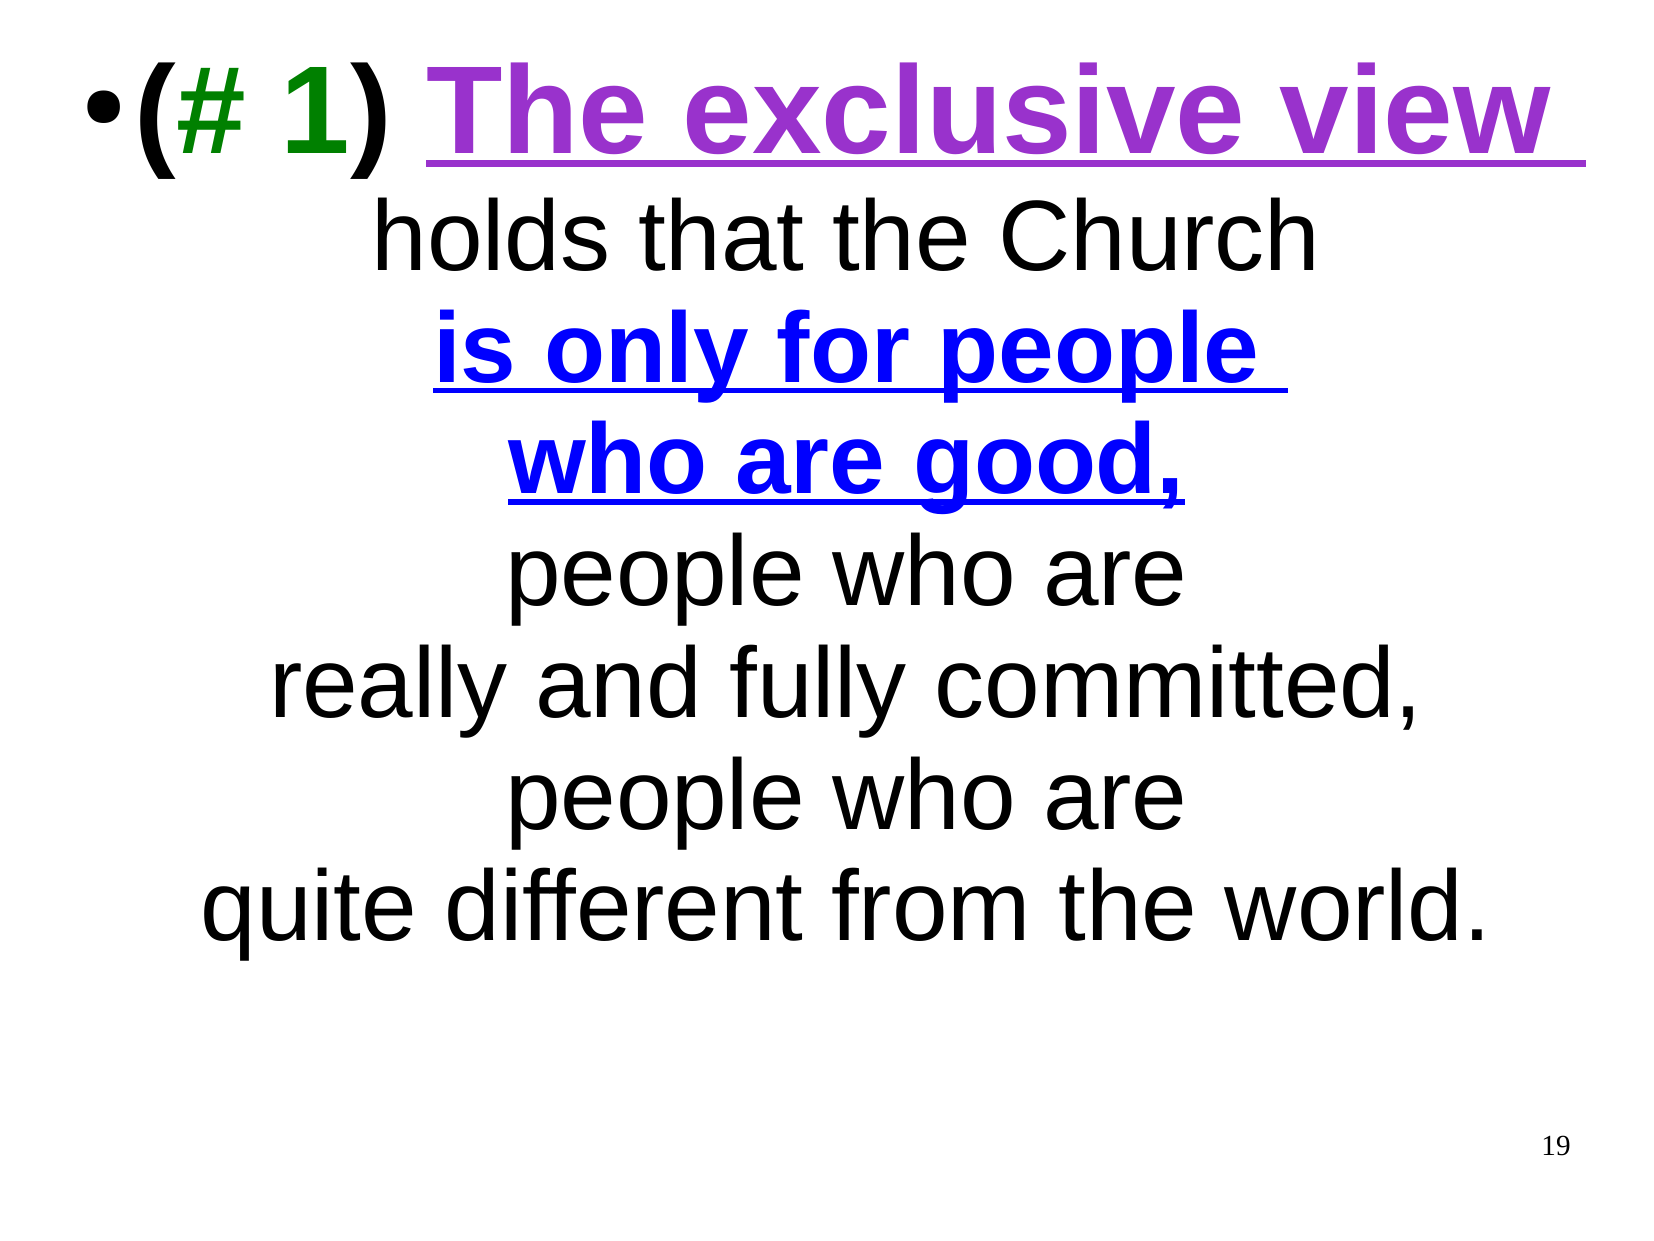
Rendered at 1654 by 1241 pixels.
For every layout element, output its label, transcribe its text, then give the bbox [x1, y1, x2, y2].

list (# 1) The exclusive view holds that the Church is only for people who are good, people who are really and fully committed, people who are quite different from the world. [37, 40, 1613, 1241]
